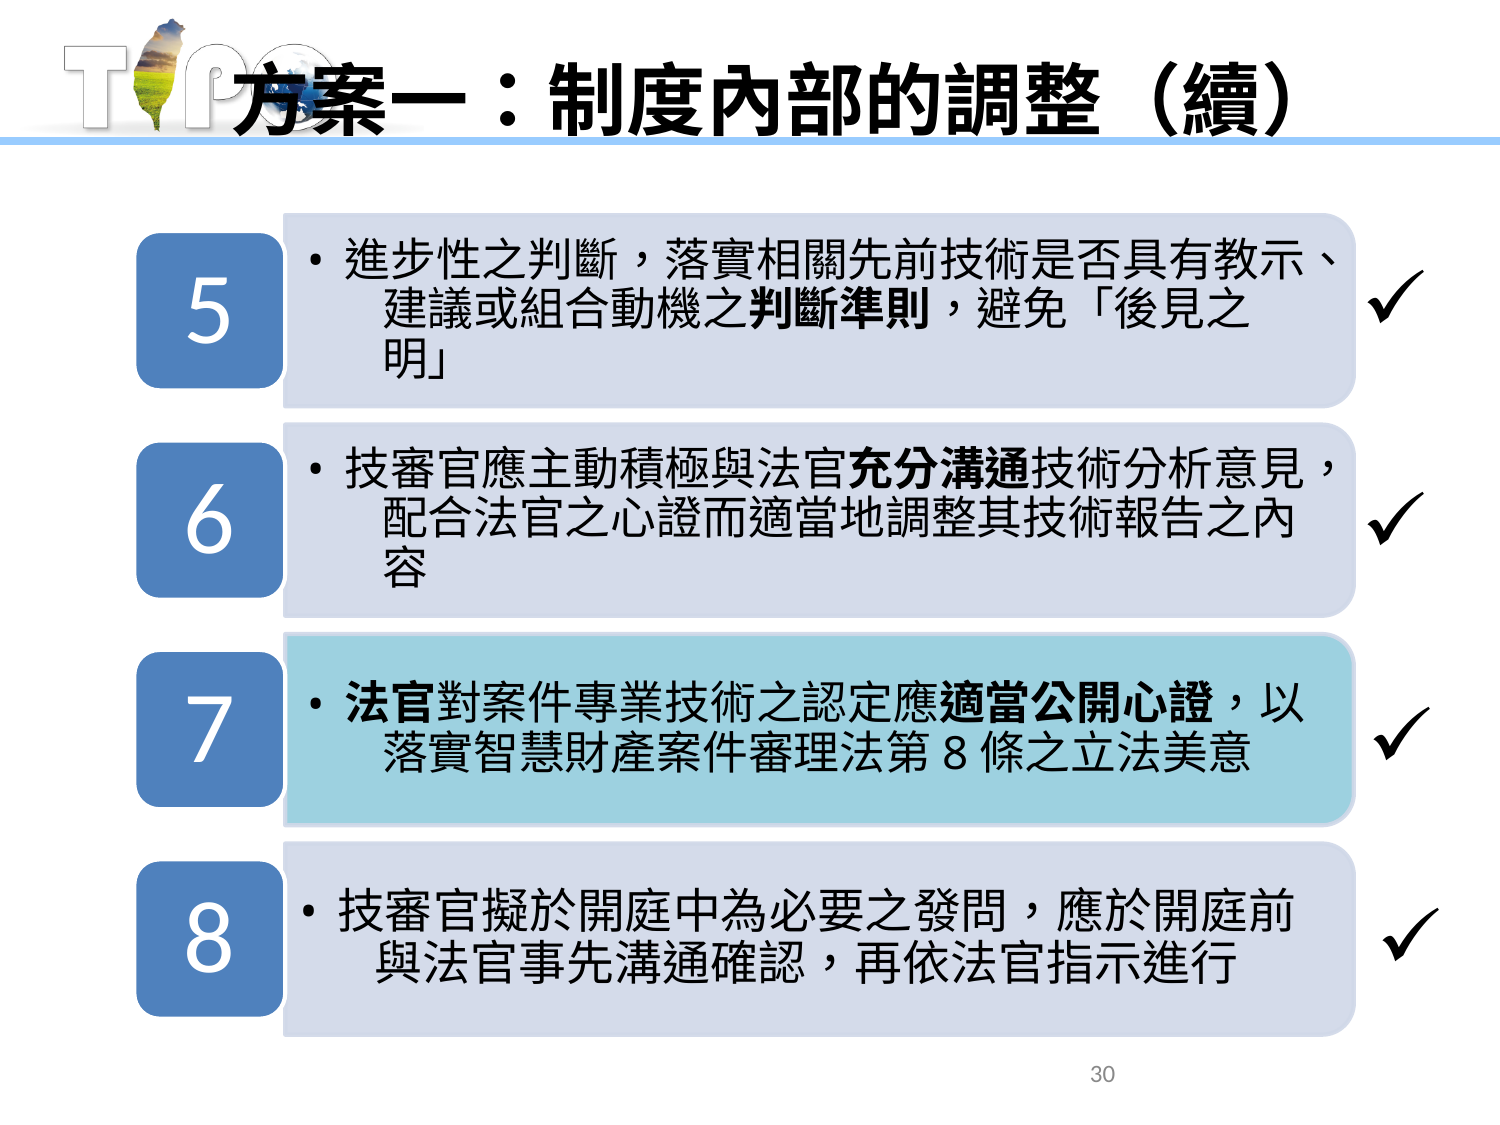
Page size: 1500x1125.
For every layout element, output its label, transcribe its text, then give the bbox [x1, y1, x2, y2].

text_box  [1352, 680, 1459, 797]
text_box  [1346, 243, 1454, 360]
text_box 5 [134, 231, 286, 391]
text_box  [1346, 465, 1454, 582]
list [75, 262, 1426, 1005]
text_box 6 [134, 440, 286, 600]
title 方案一：制度內部的調整（續） [183, 42, 1388, 150]
text_box 8 [134, 859, 286, 1019]
text_box 29 [1074, 1042, 1426, 1103]
text_box 法官對案件專業技術之認定應適當公開心證，以落實智慧財產案件審理法第8條之立法美意 [285, 634, 1354, 826]
text_box 7 [134, 649, 286, 810]
text_box 技審官擬於開庭中為必要之發問，應於開庭前與法官事先溝通確認，再依法官指示進行 [285, 843, 1354, 1035]
text_box 進步性之判斷，落實相關先前技術是否具有教示、建議或組合動機之判斷準則，避免「後見之明」 [285, 215, 1354, 407]
text_box  [1361, 881, 1468, 998]
text_box 技審官應主動積極與法官充分溝通技術分析意見，配合法官之心證而適當地調整其技術報告之內容 [285, 424, 1354, 616]
